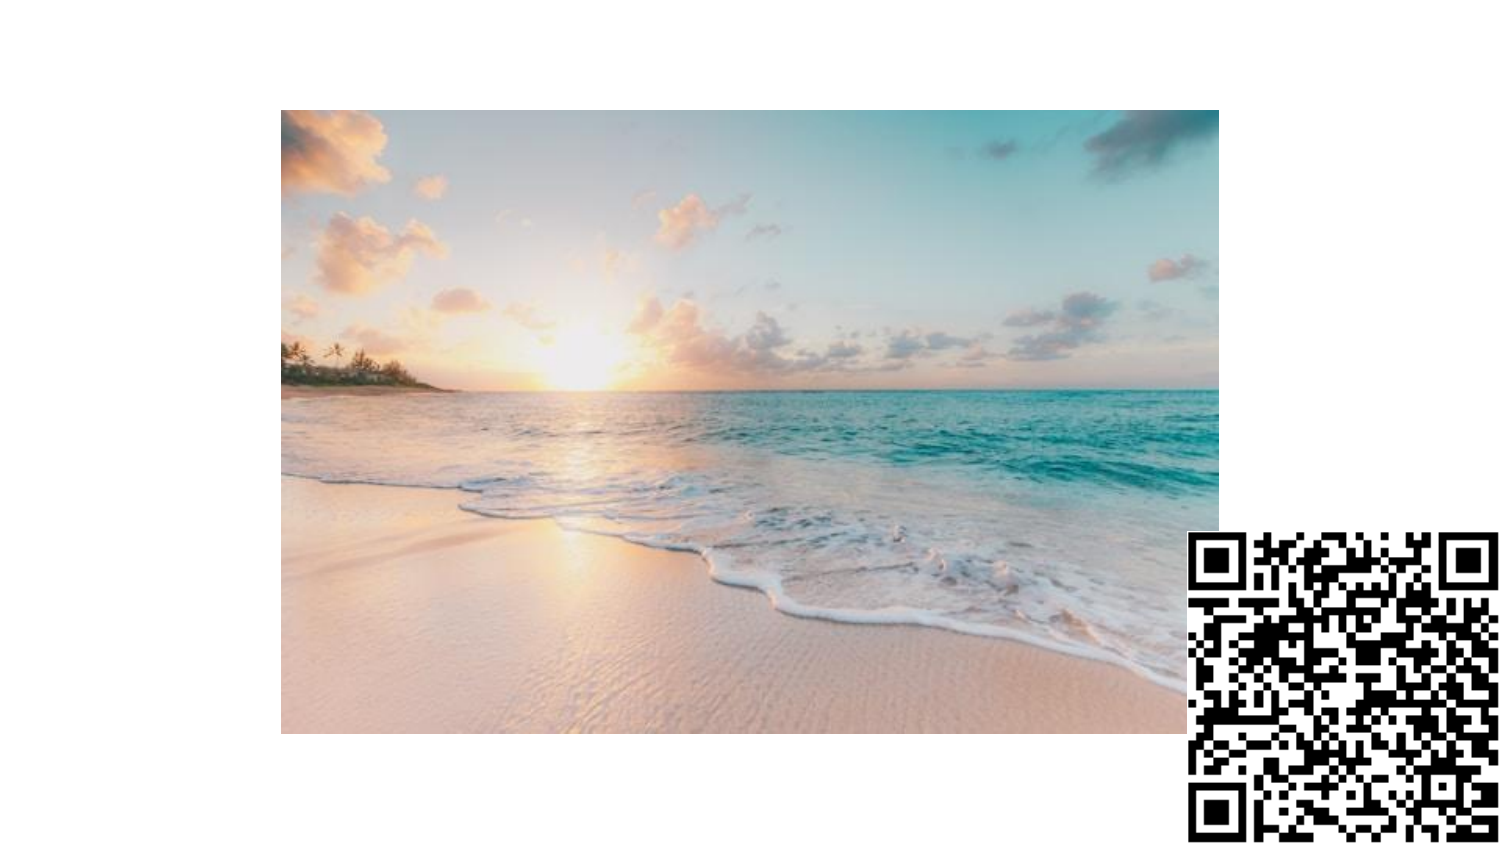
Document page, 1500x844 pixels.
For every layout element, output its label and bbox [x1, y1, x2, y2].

picture [281, 110, 1500, 844]
